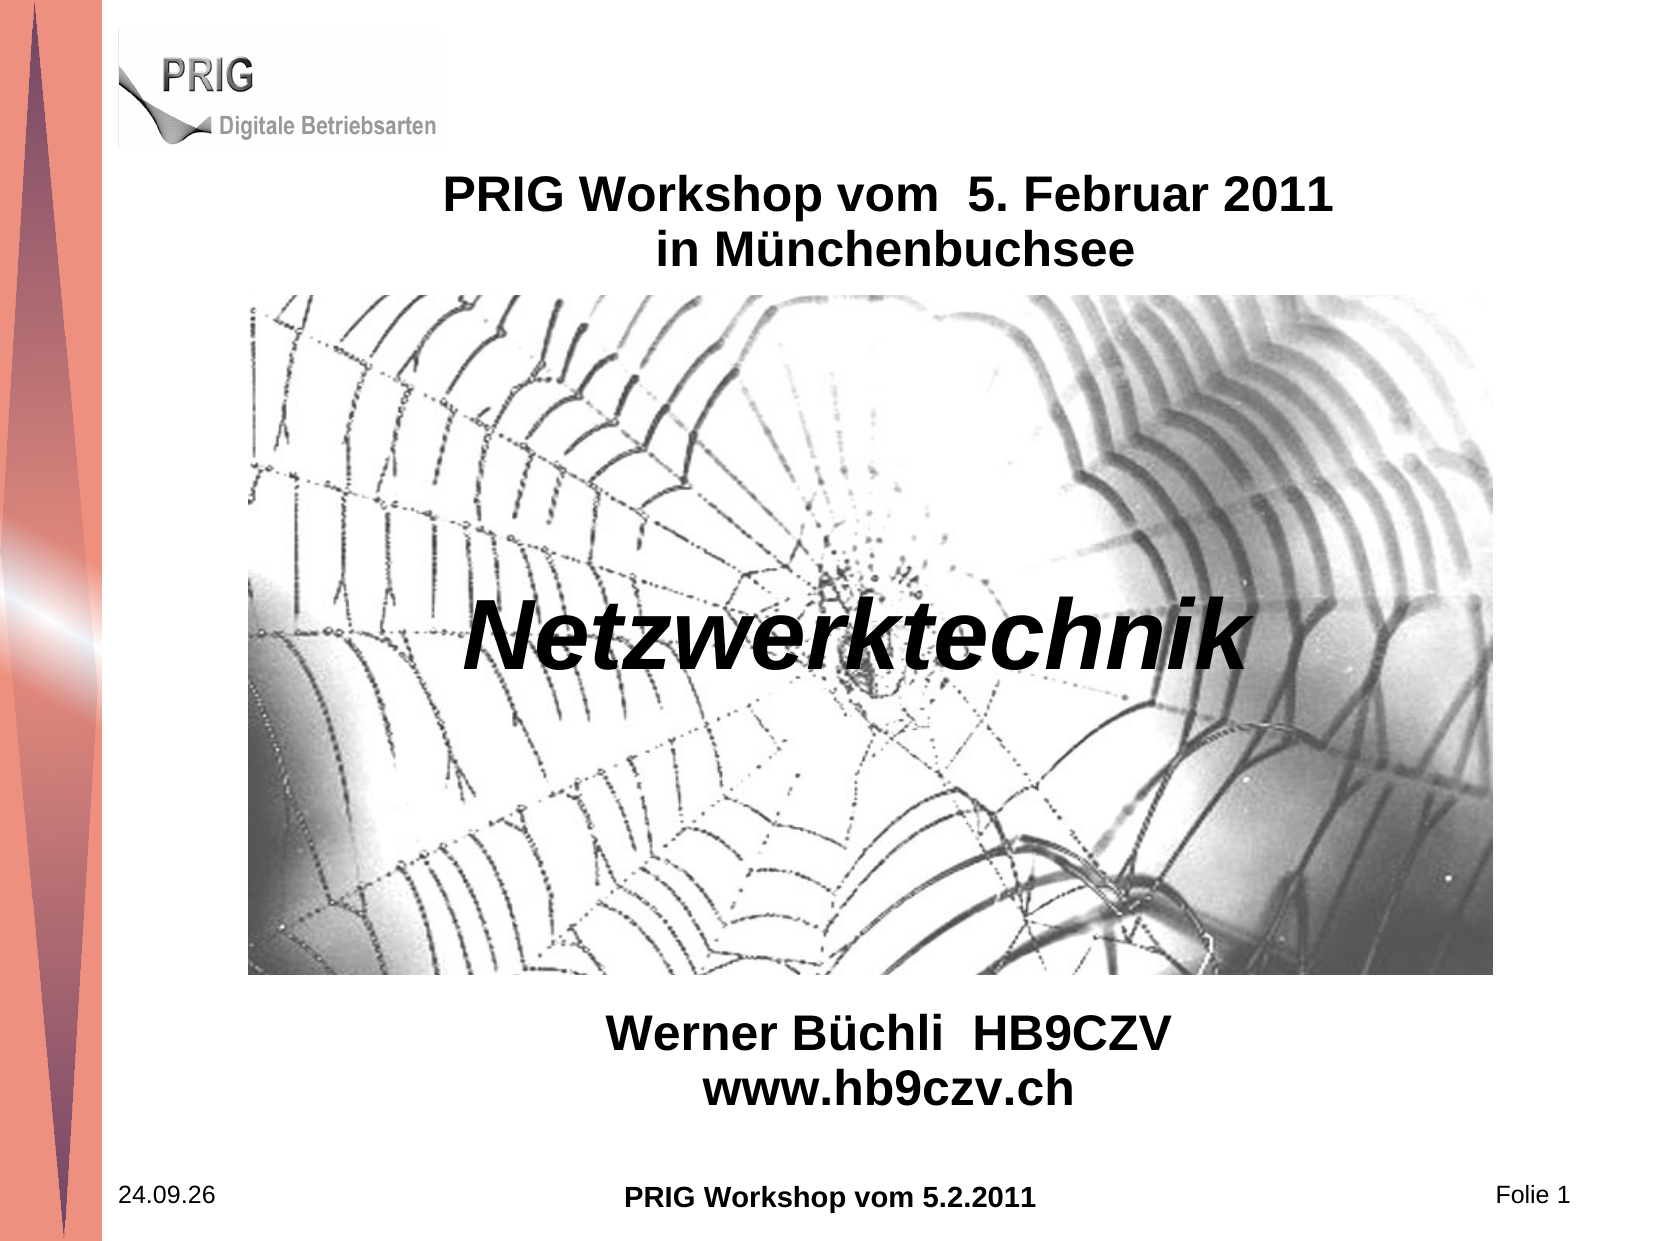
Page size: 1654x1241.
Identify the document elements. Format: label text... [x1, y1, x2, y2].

title Netzwerktechnik [177, 560, 1536, 709]
text_box Werner Büchli HB9CZV www.hb9czv.ch [177, 974, 1566, 1147]
chart [236, 295, 1566, 974]
picture [118, 29, 443, 148]
text_box PRIG Workshop vom 5. Februar 2011 in Münchenbuchsee [176, 118, 1565, 325]
